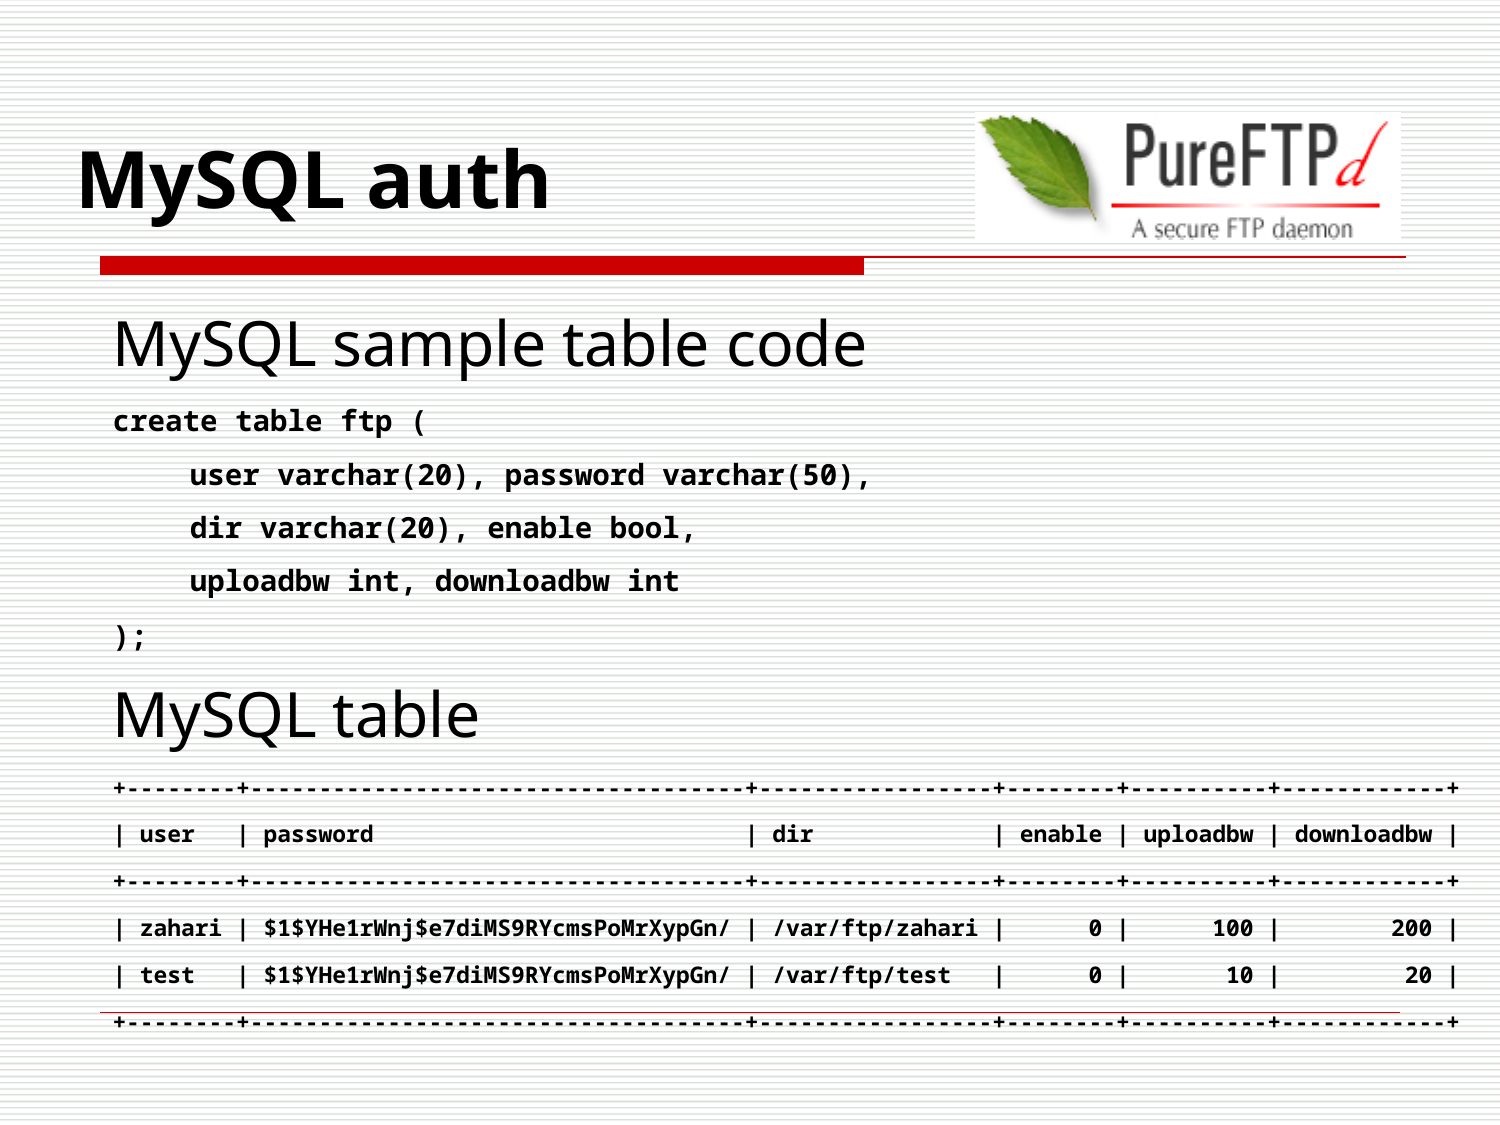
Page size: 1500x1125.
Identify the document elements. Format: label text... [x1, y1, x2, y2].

picture [0, 0, 1500, 1125]
title MySQL auth [75, 112, 1388, 243]
list MySQL sample table code create table ftp ( user varchar(20), password varchar(50), dir varchar(20), enable bool, uploadbw int, downloadbw int ); MySQL table +--------+------------------------------------+-----------------+--------+----------+------------+ | user | password | dir | enable | uploadbw | downloadbw | +--------+------------------------------------+-----------------+--------+----------+------------+ | zahari | $1$YHe1rWnj$e7diMS9RYcmsPoMrXypGn/ | /var/ftp/zahari | 0 | 100 | 200 | | test | $1$YHe1rWnj$e7diMS9RYcmsPoMrXypGn/ | /var/ftp/test | 0 | 10 | 20 | +--------+------------------------------------+-----------------+--------+----------+------------+ [112, 299, 1463, 1064]
